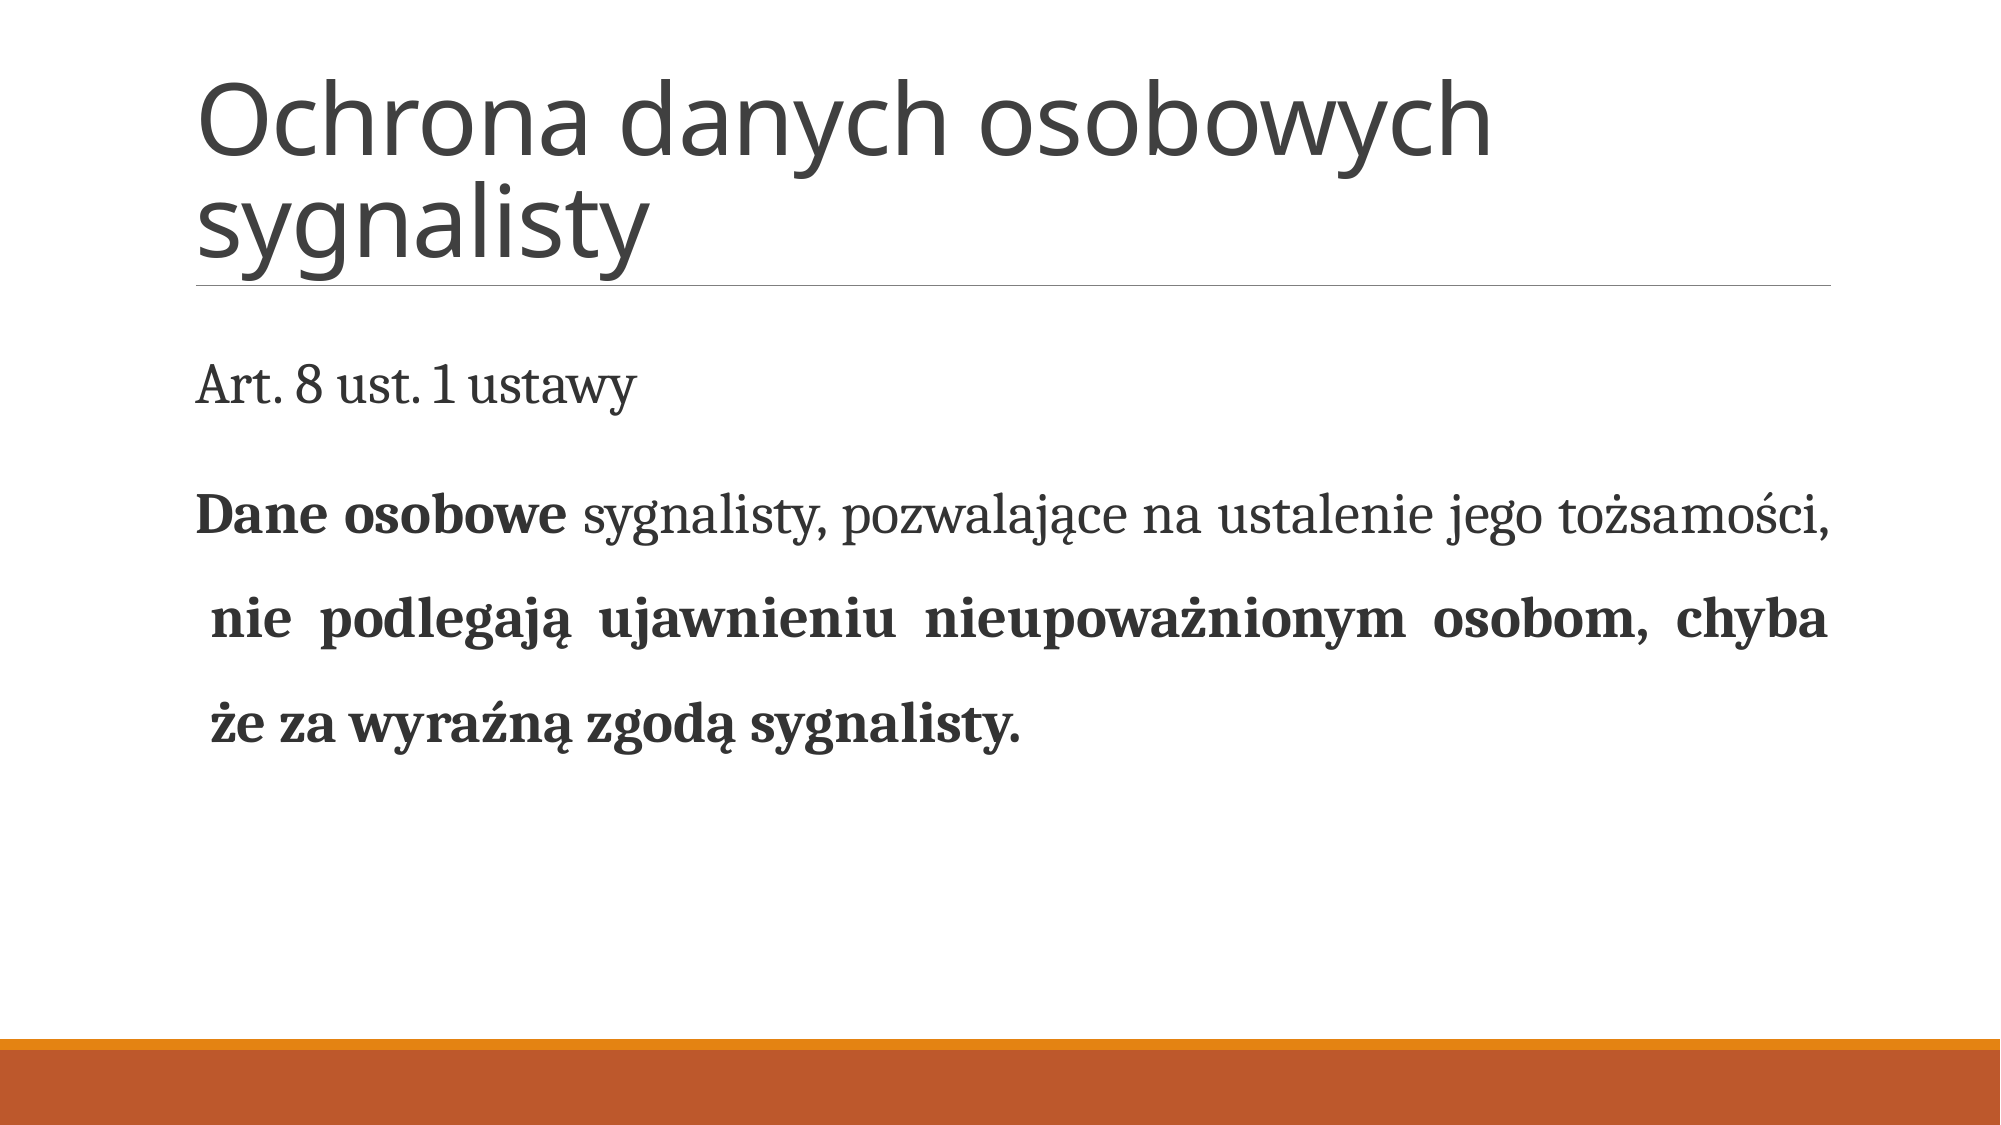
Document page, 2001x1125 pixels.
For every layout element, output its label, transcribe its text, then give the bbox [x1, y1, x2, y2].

list Art. 8 ust. 1 ustawy Dane osobowe sygnalisty, pozwalające na ustalenie jego tożsamości, nie podlegają ujawnieniu nieupoważnionym osobom, chyba że za wyraźną zgodą sygnalisty. [180, 302, 1831, 963]
title Ochrona danych osobowych sygnalisty [180, 47, 1831, 286]
